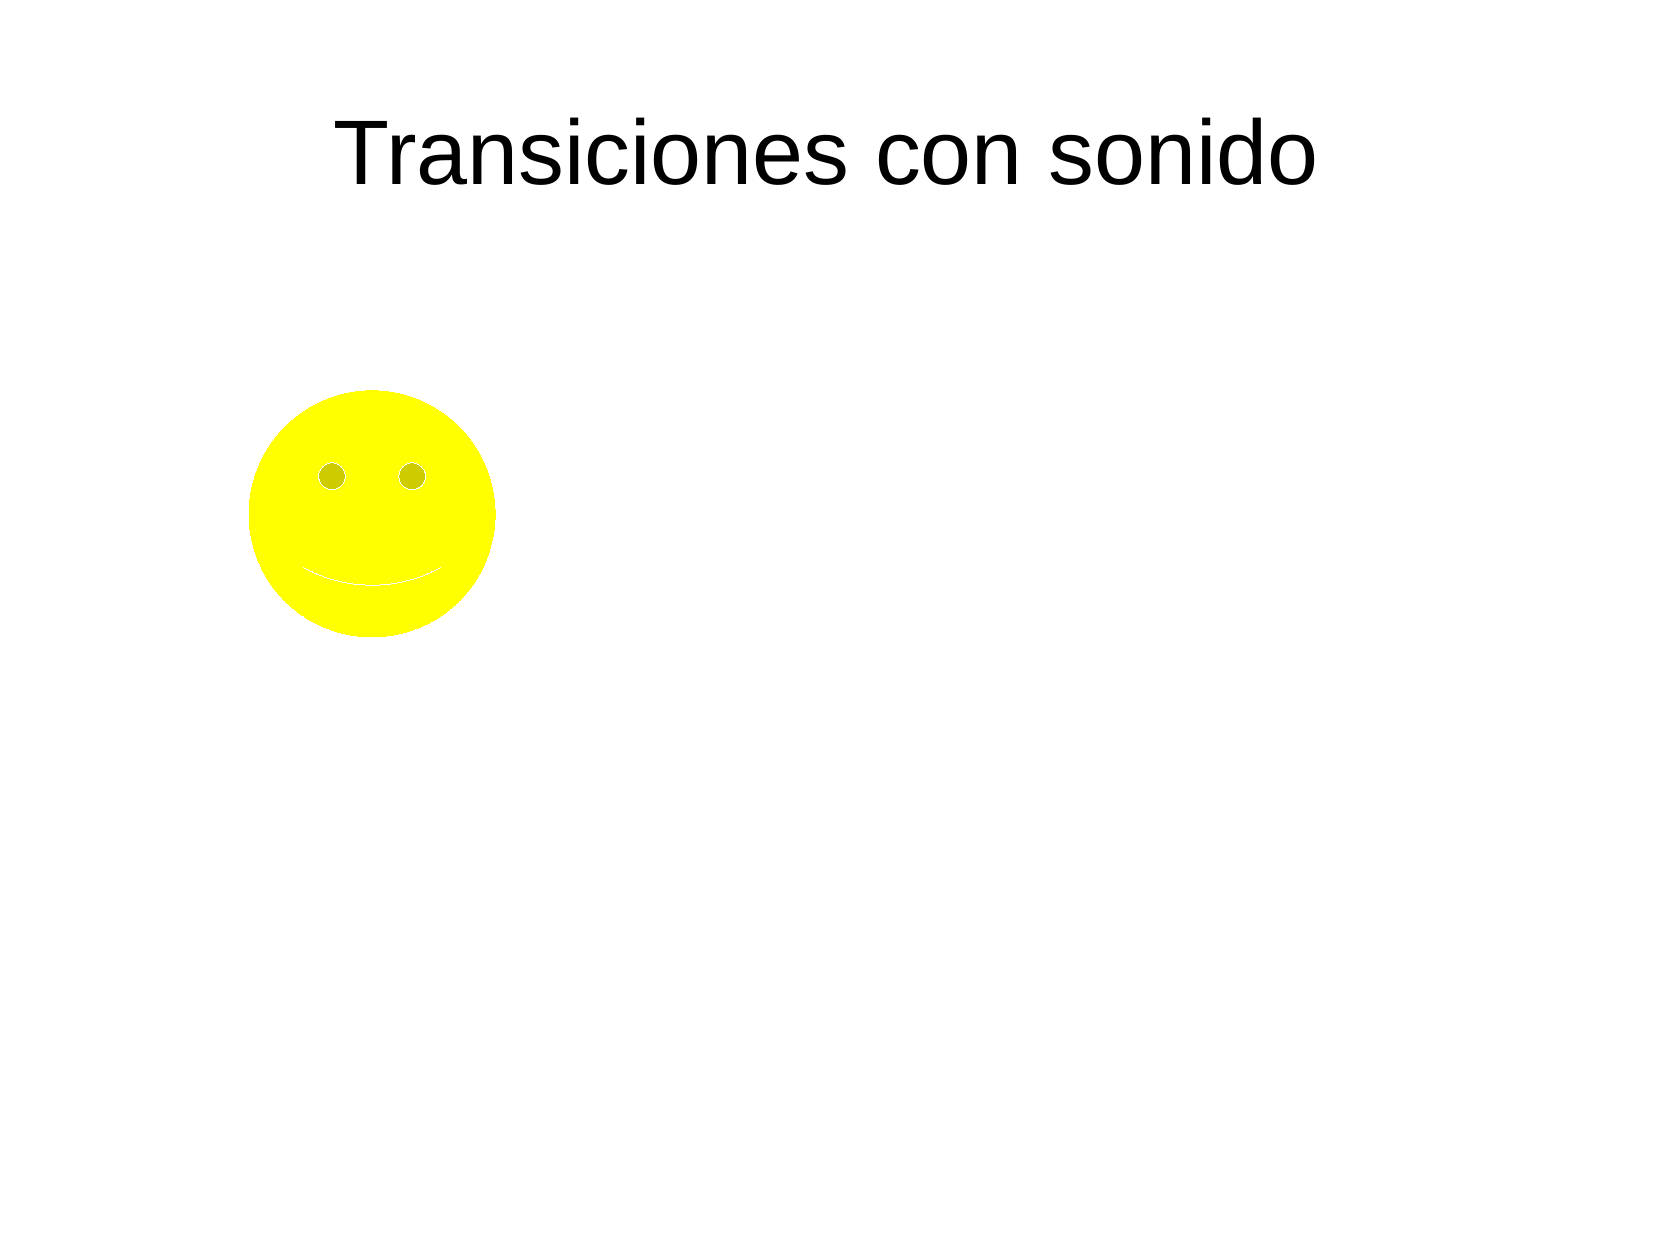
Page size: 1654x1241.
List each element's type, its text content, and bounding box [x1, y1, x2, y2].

text_box [248, 389, 497, 638]
title Transiciones con sonido [82, 49, 1571, 257]
